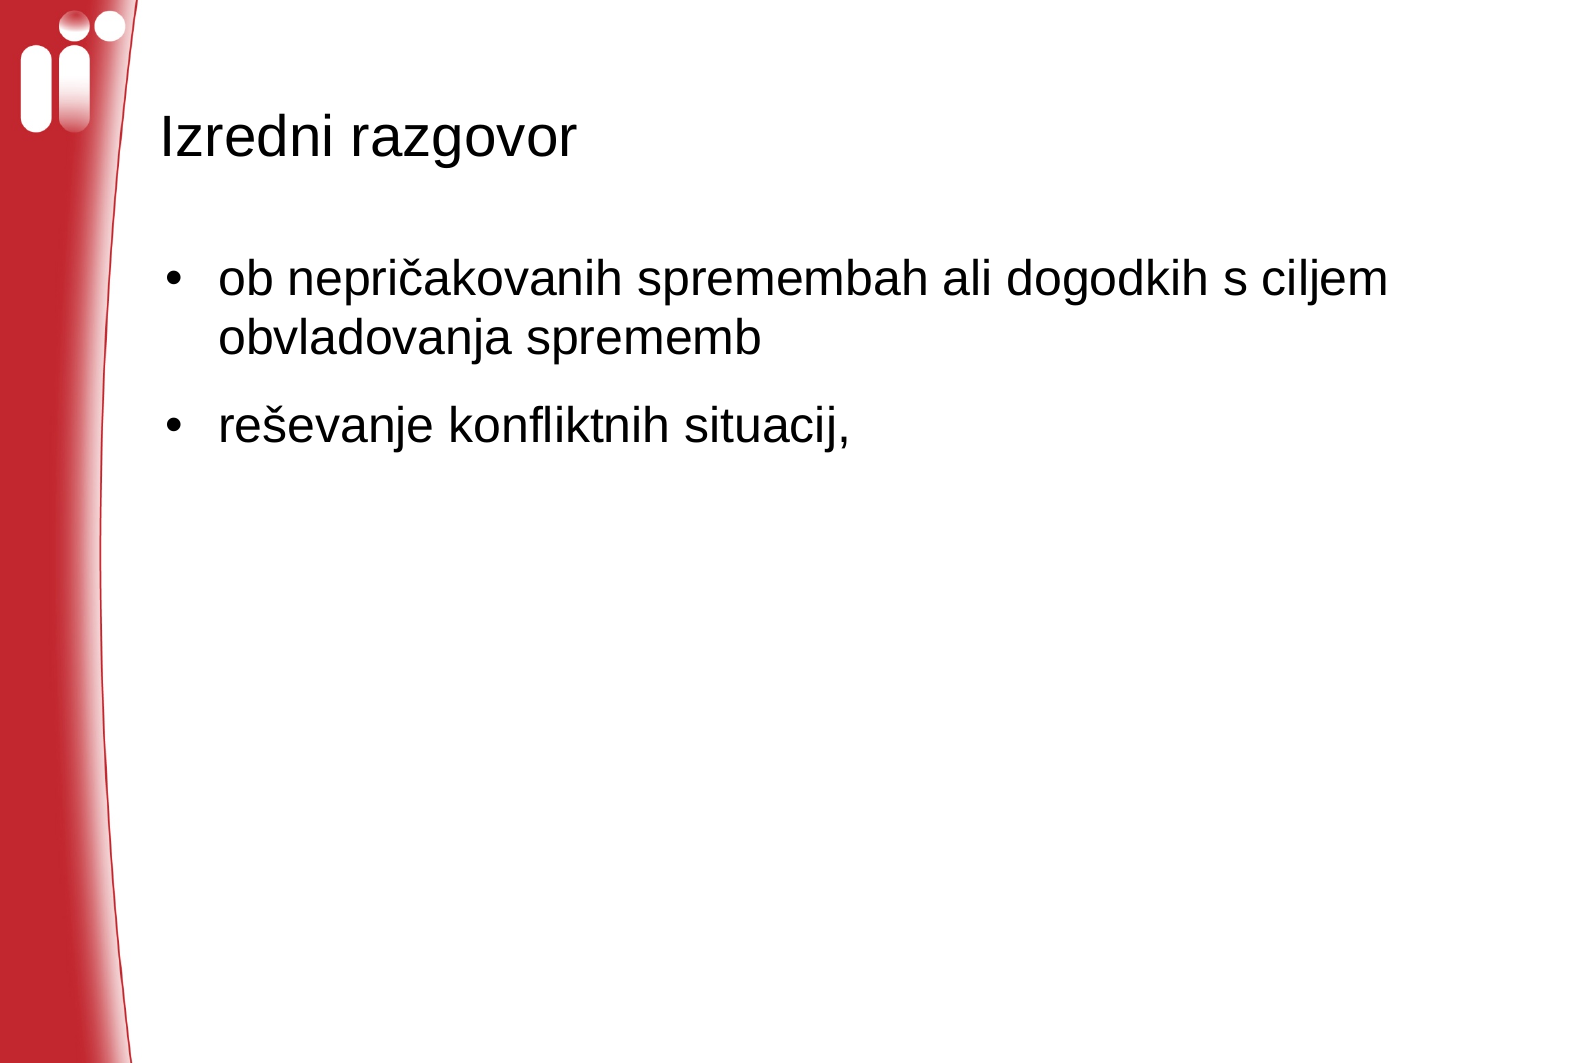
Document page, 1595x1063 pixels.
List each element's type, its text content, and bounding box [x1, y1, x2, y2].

title Izredni razgovor [159, 22, 1515, 248]
list ob nepričakovanih spremembah ali dogodkih s ciljem obvladovanja sprememb reševanje konfliktnih situacij, [147, 248, 1515, 1063]
picture [0, 0, 1414, 1063]
